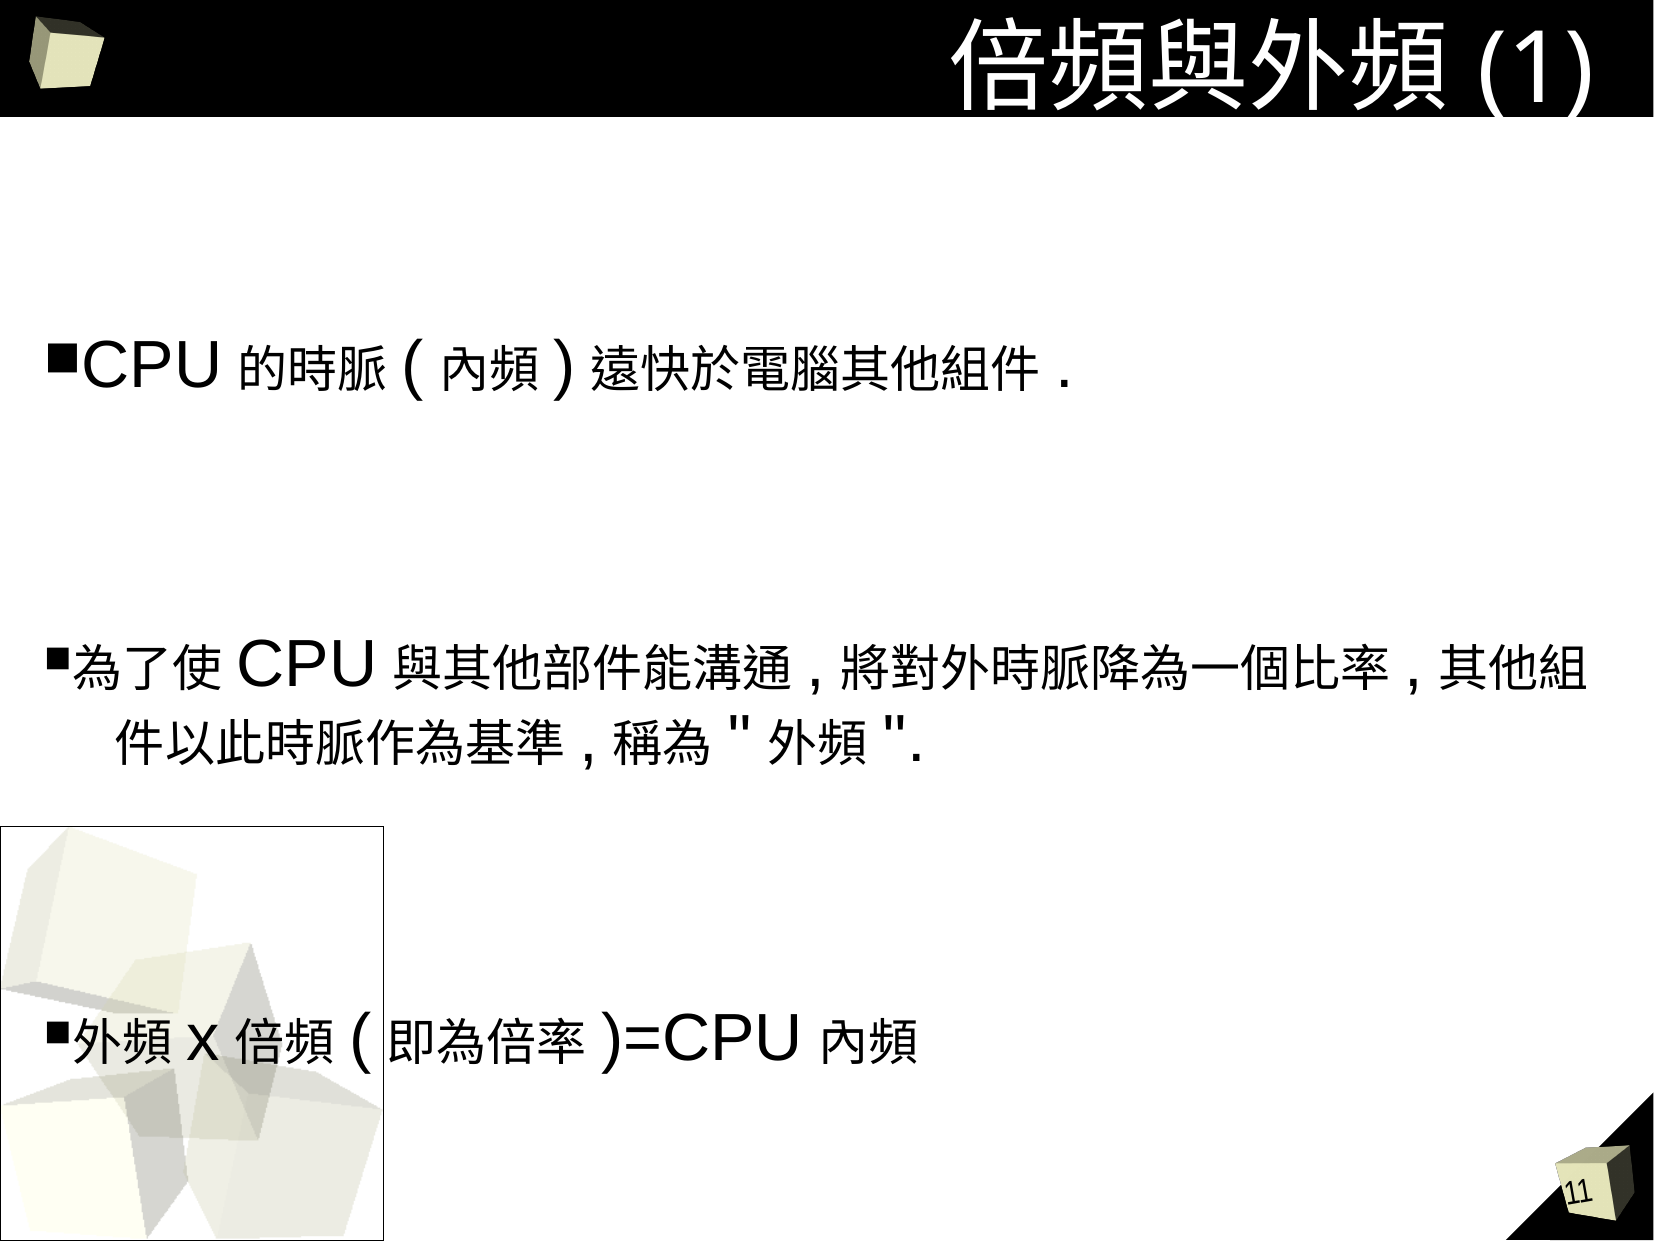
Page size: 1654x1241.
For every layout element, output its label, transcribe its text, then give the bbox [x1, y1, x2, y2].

picture [1, 827, 383, 1240]
list CPU的時脈(內頻)遠快於電腦其他組件. 為了使CPU與其他部件能溝通,將對外時脈降為一個比率,其他組件以此時脈作為基準,稱為''外頻''. 外頻x倍頻(即為倍率)=CPU內頻 [44, 177, 1611, 1200]
title 倍頻與外頻(1) [118, 0, 1595, 122]
